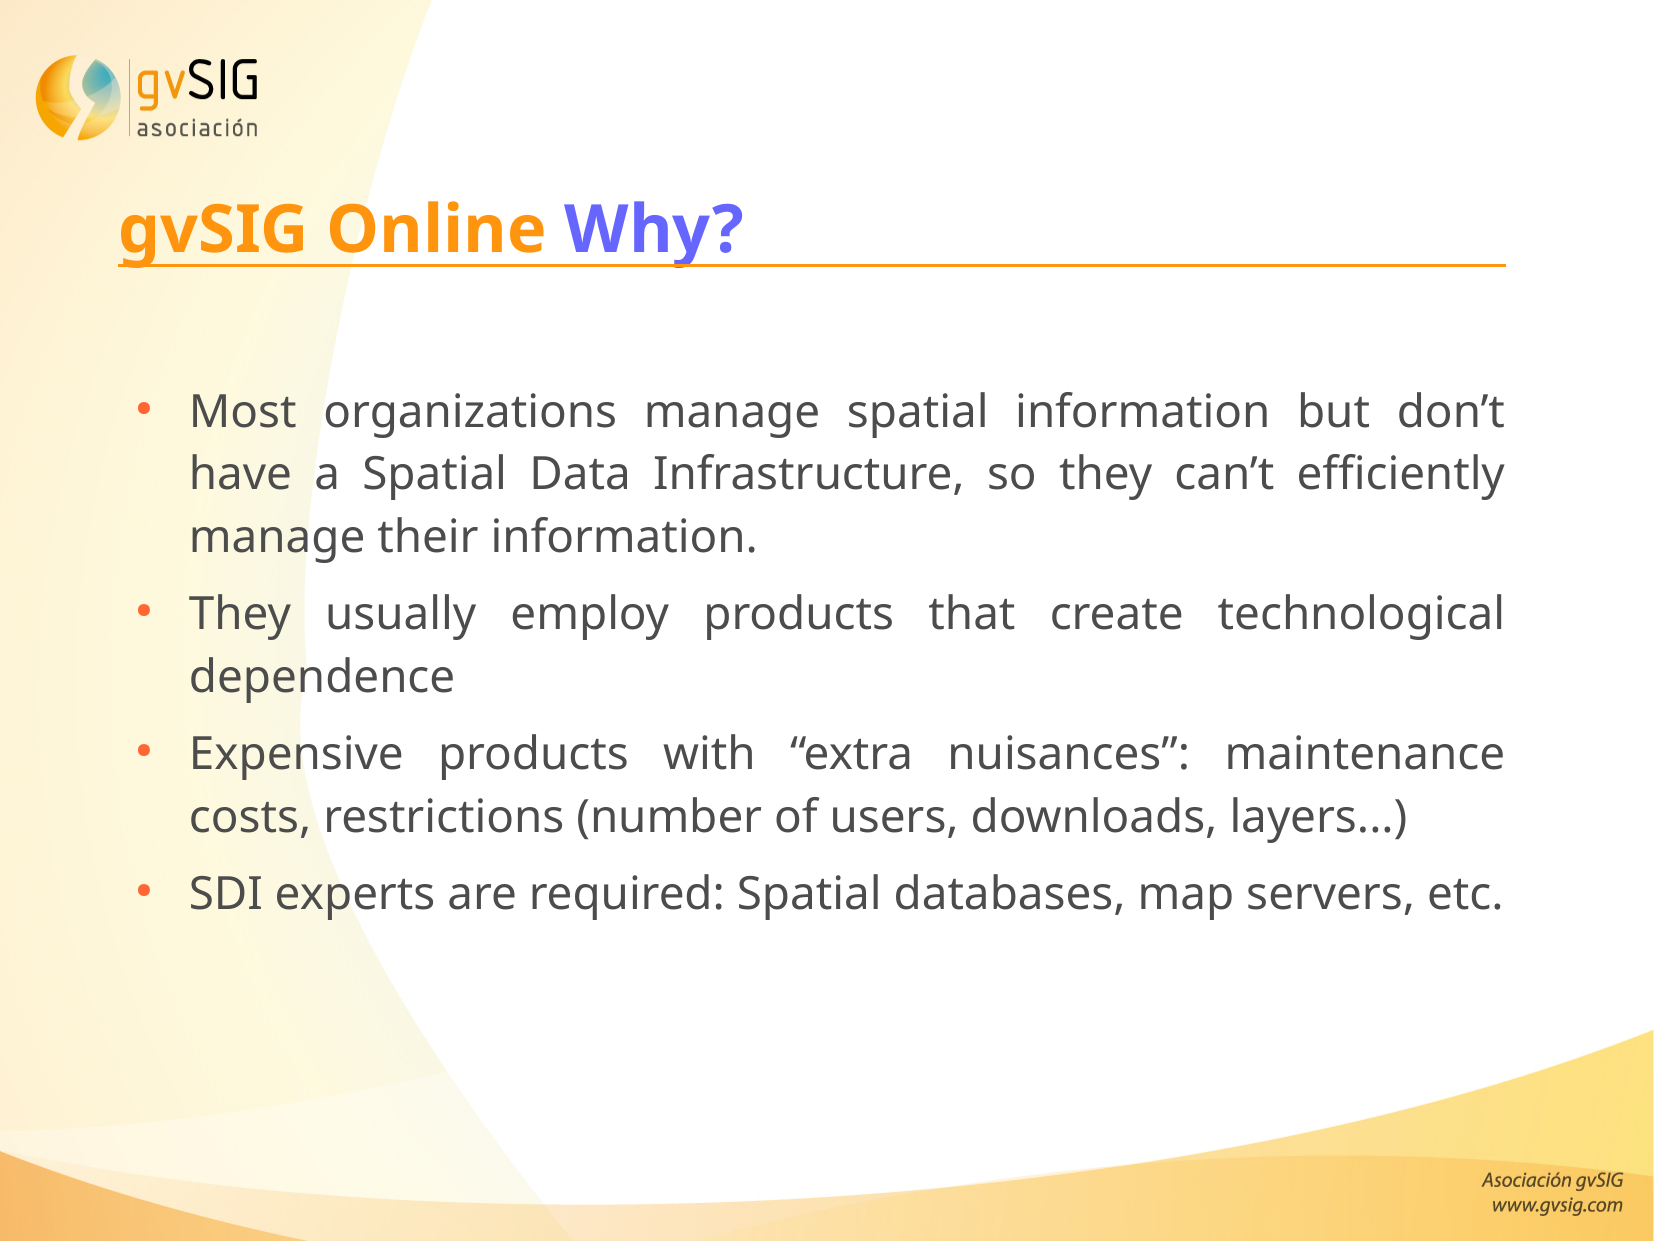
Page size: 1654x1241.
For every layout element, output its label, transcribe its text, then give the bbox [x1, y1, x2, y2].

list Most organizations manage spatial information but don’t have a Spatial Data Infrastructure, so they can’t efficiently manage their information. They usually employ products that create technological dependence Expensive products with “extra nuisances”: maintenance costs, restrictions (number of users, downloads, layers...) SDI experts are required: Spatial databases, map servers, etc. [118, 301, 1506, 964]
title gvSIG Online Why? [118, 177, 1607, 276]
picture [0, 0, 1654, 1241]
